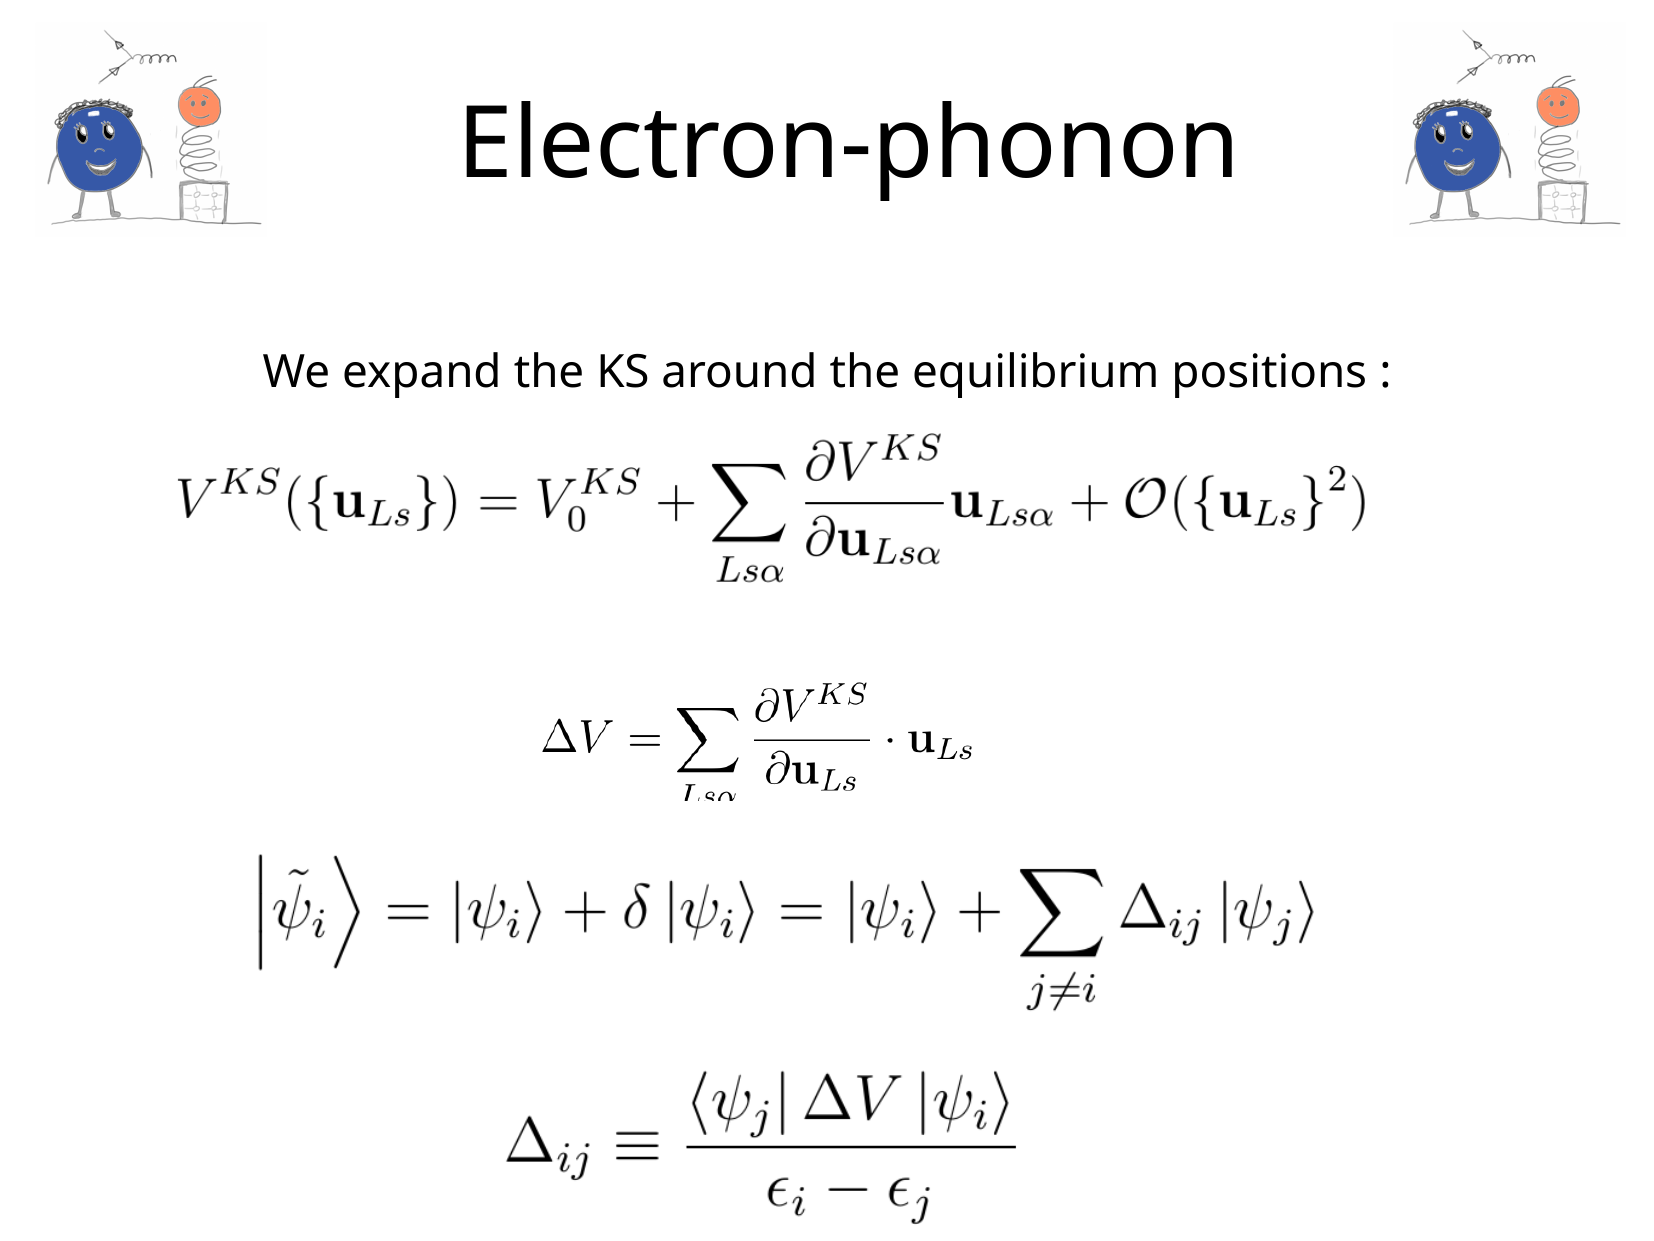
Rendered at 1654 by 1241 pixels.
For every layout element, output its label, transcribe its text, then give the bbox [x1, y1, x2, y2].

picture [1393, 22, 1626, 237]
text_box We expand the KS around the equilibrium positions : [248, 330, 1465, 412]
picture [141, 413, 1406, 622]
title Electron-phonon [377, 0, 1347, 314]
picture [35, 22, 267, 237]
picture [217, 659, 1347, 1241]
